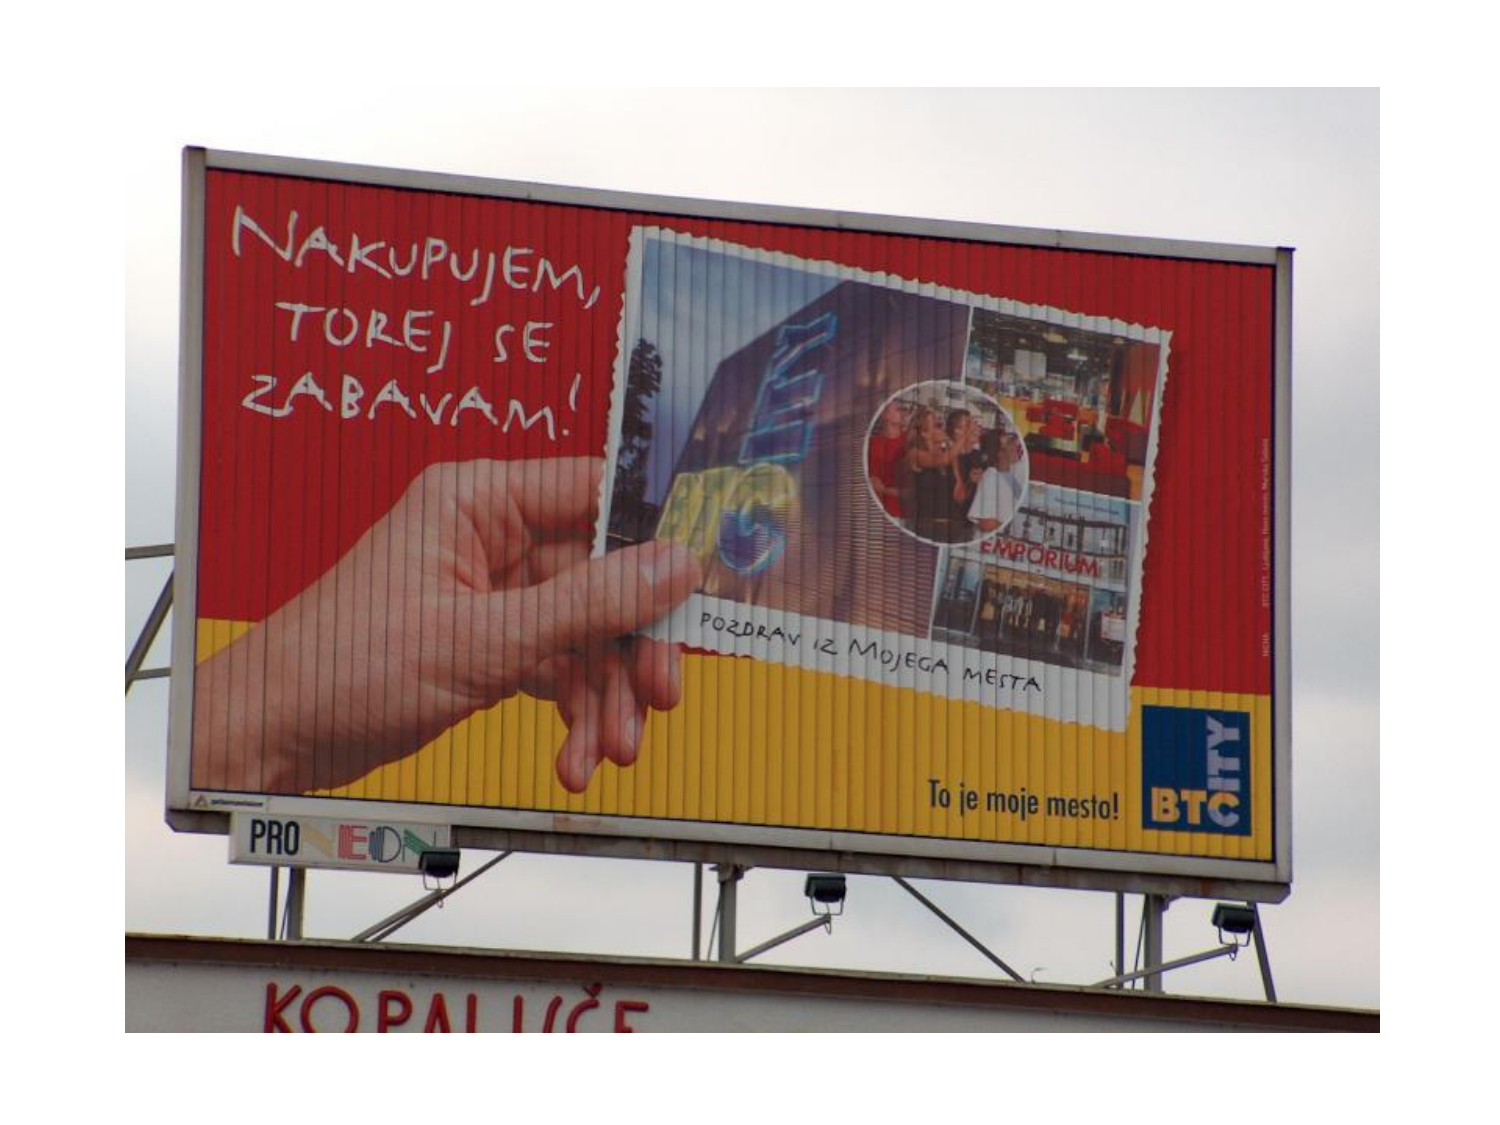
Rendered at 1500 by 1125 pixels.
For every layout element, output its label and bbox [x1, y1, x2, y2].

picture [125, 87, 1380, 1033]
